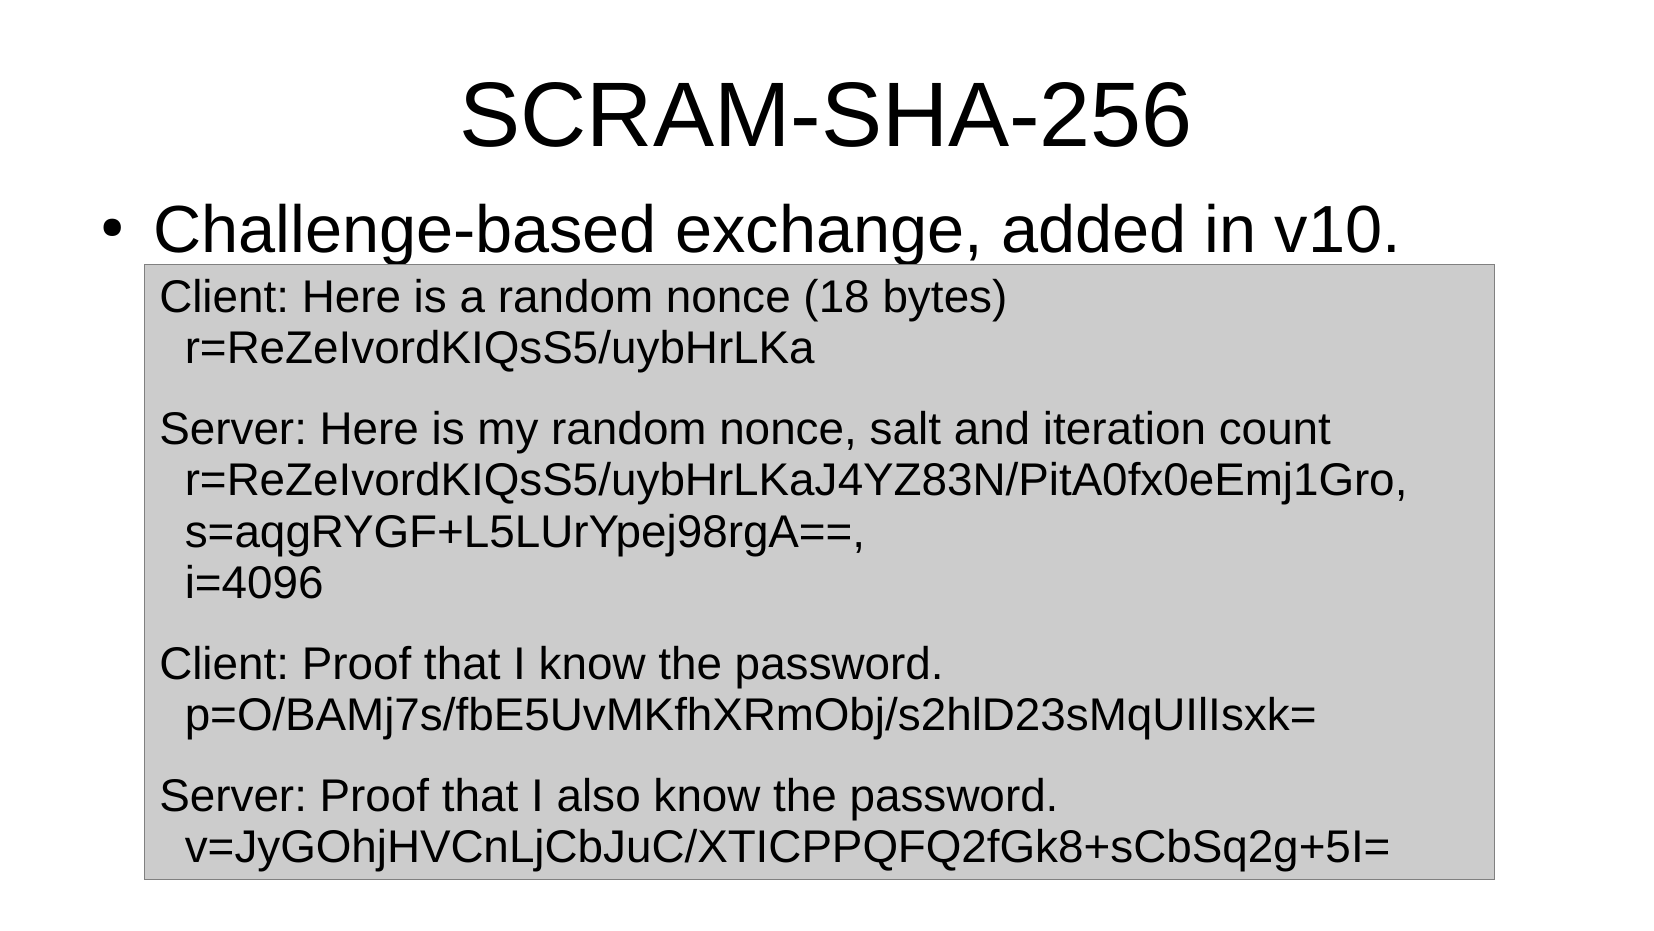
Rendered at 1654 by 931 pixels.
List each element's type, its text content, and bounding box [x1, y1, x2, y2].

title SCRAM-SHA-256 [82, 37, 1571, 192]
list Challenge-based exchange, added in v10. [82, 192, 1571, 732]
text_box Client: Here is a random nonce (18 bytes) r=ReZeIvordKIQsS5/uybHrLKa Server: Here is my random nonce, salt and iteration count r=ReZeIvordKIQsS5/uybHrLKaJ4YZ83N/PitA0fx0eEmj1Gro, s=aqgRYGF+L5LUrYpej98rgA==, i=4096 Client: Proof that I know the password. p=O/BAMj7s/fbE5UvMKfhXRmObj/s2hlD23sMqUIlIsxk= Server: Proof that I also know the password. v=JyGOhjHVCnLjCbJuC/XTICPPQFQ2fGk8+sCbSq2g+5I= [144, 264, 1495, 880]
